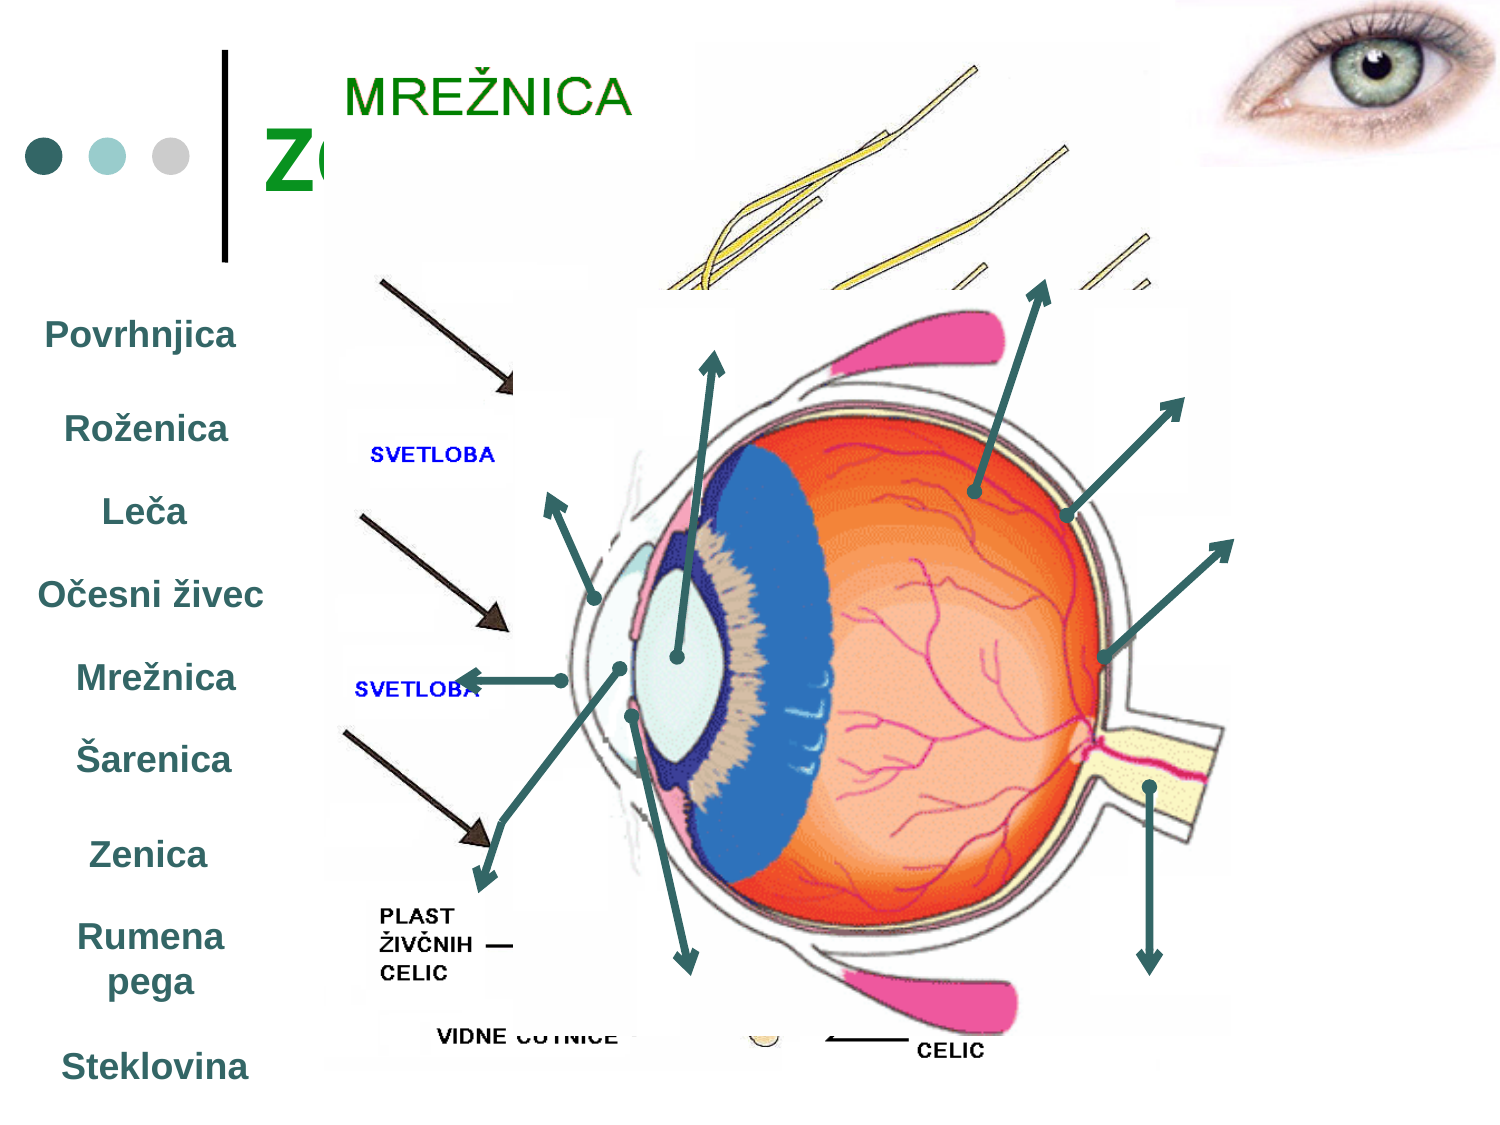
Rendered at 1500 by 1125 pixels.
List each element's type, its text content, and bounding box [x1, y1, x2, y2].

text_box Rumena pega [61, 904, 240, 1010]
text_box Roženica [49, 397, 244, 502]
text_box Leča [86, 479, 202, 540]
picture [324, 42, 1231, 1071]
text_box Steklovina [46, 1034, 264, 1095]
text_box Zenica [73, 822, 223, 883]
text_box Mrežnica [60, 645, 251, 706]
picture [1175, 0, 1500, 167]
title ZGRADBA: [249, 31, 1400, 282]
text_box Povrhnjica [29, 302, 252, 363]
text_box Šarenica [60, 727, 247, 788]
text_box Očesni živec [22, 562, 280, 623]
